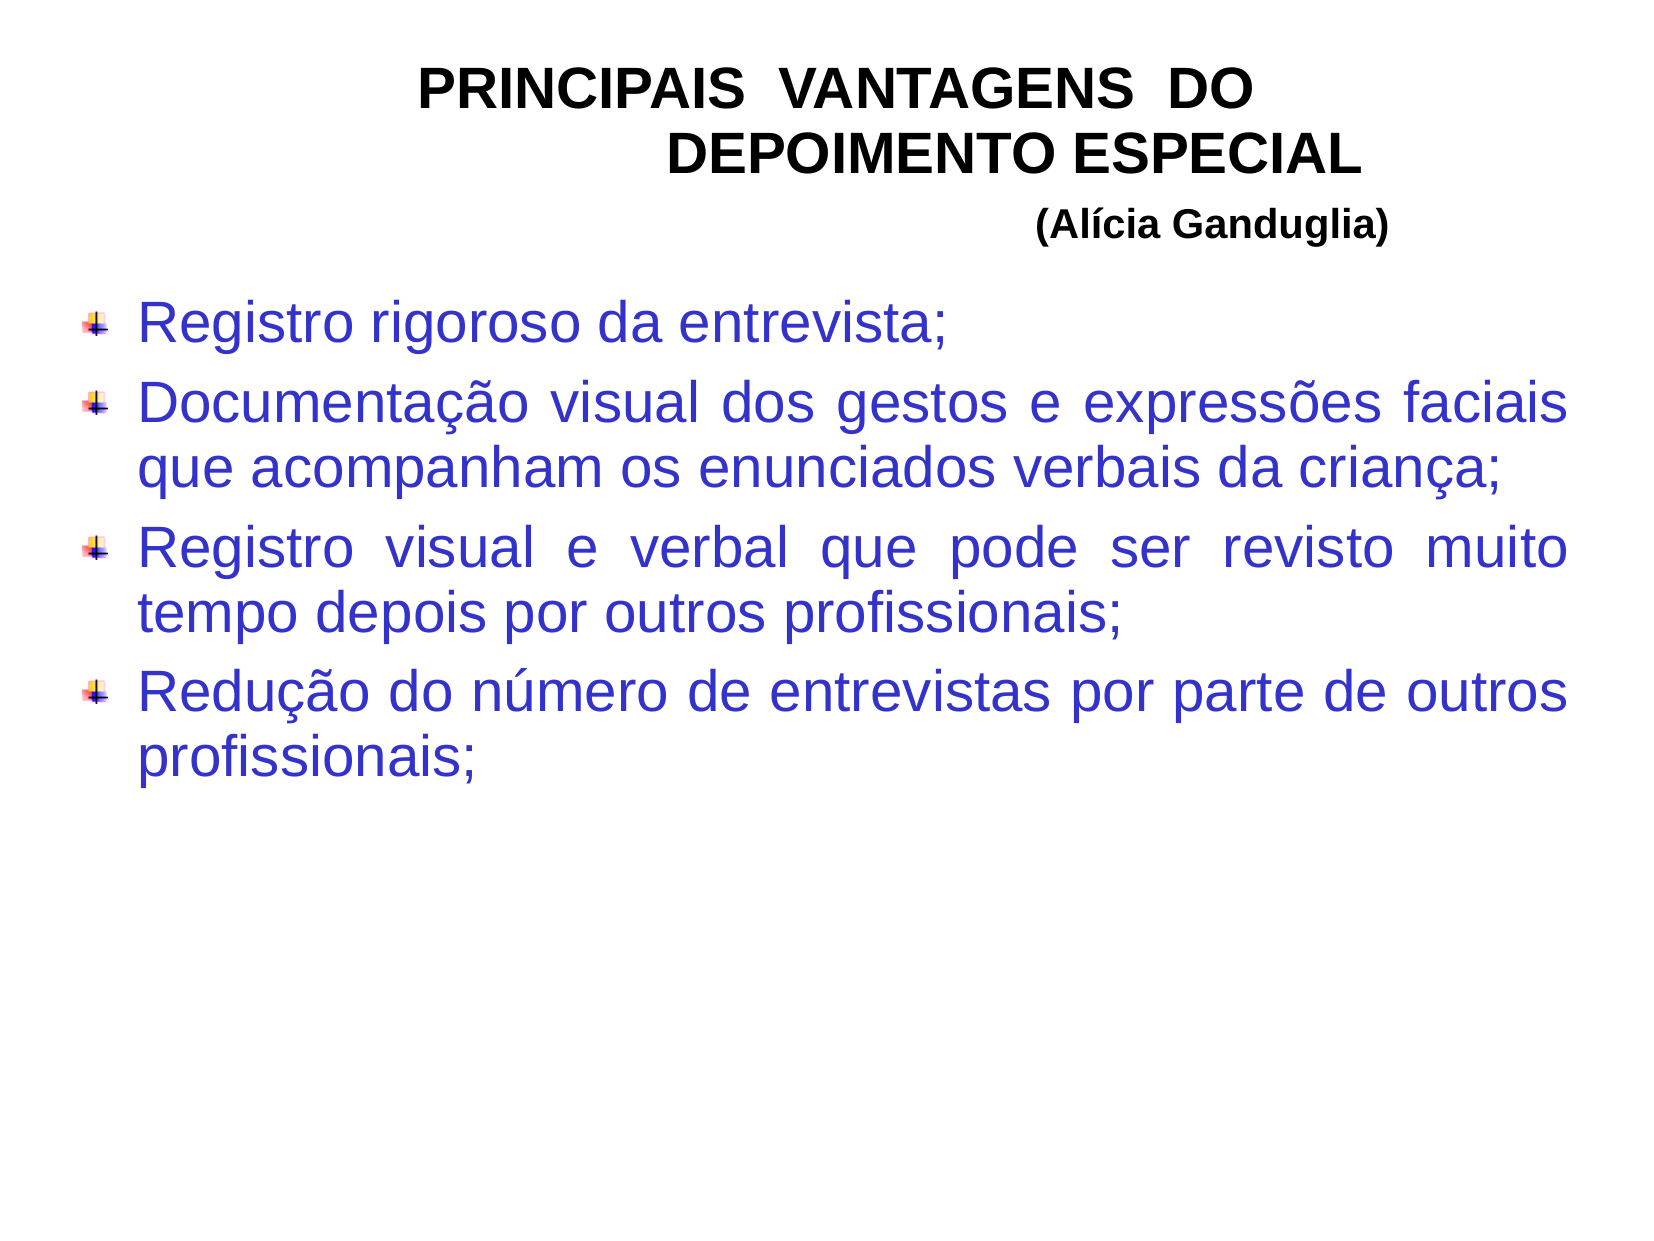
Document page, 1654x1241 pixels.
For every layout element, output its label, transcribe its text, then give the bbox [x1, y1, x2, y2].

list Registro rigoroso da entrevista; Documentação visual dos gestos e expressões faciais que acompanham os enunciados verbais da criança; Registro visual e verbal que pode ser revisto muito tempo depois por outros profissionais; Redução do número de entrevistas por parte de outros profissionais; [82, 290, 1571, 1010]
title PRINCIPAIS VANTAGENS DO DEPOIMENTO ESPECIAL (Alícia Ganduglia) [82, 49, 1571, 257]
